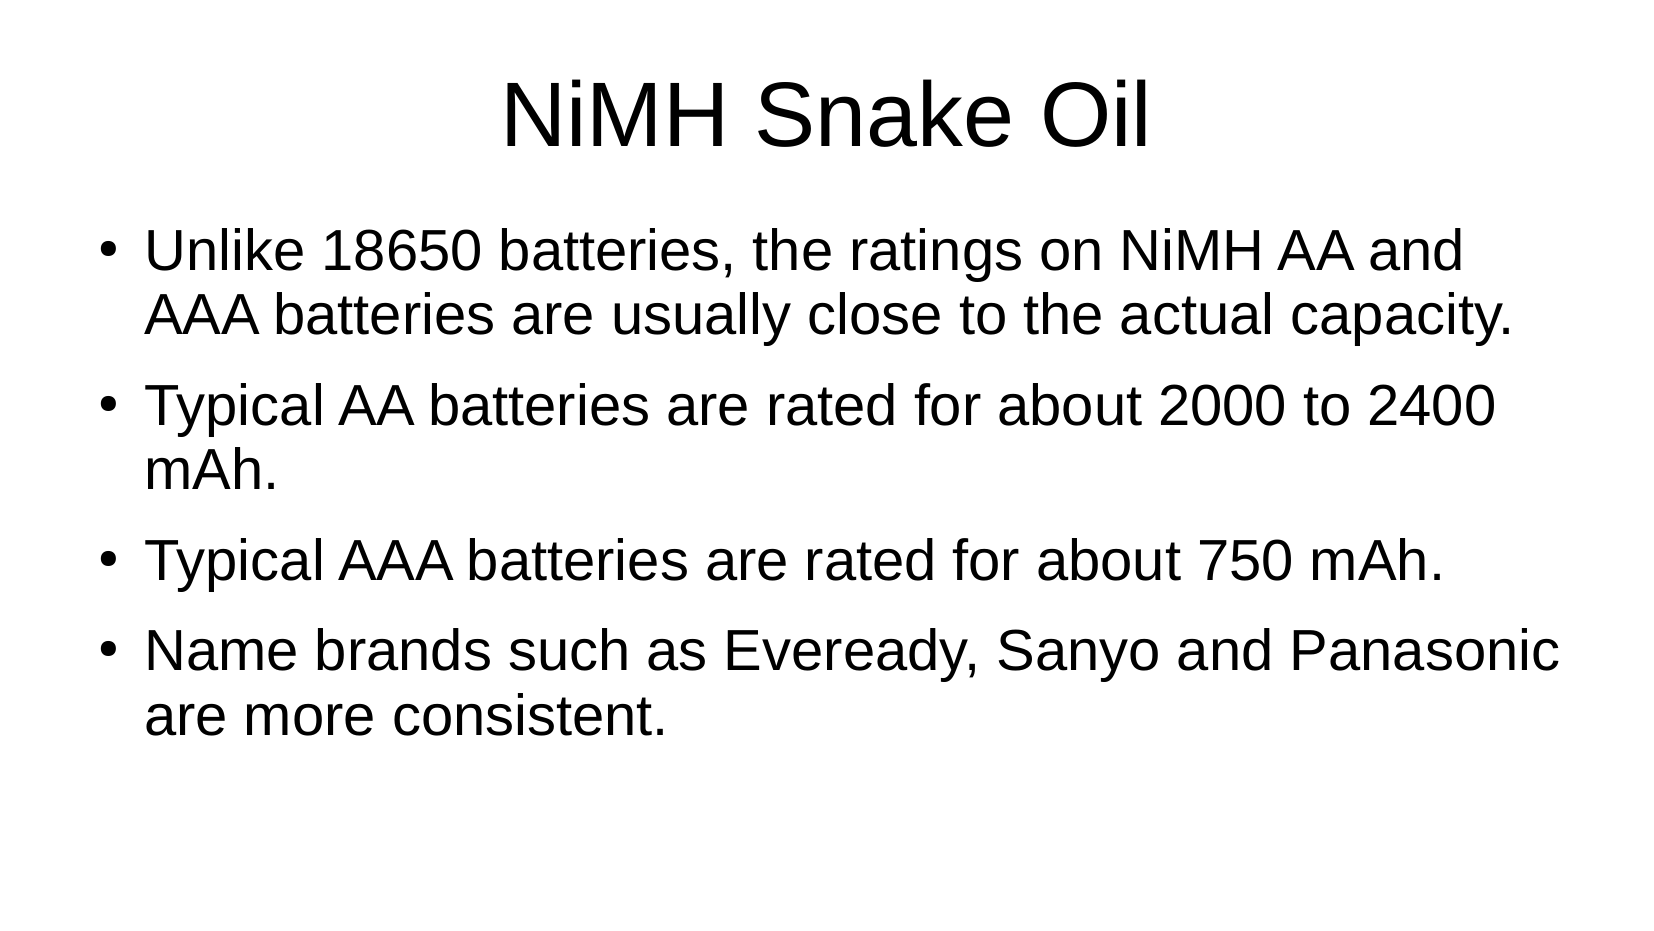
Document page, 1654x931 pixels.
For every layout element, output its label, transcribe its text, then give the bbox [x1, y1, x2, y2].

title NiMH Snake Oil [82, 37, 1571, 193]
list Unlike 18650 batteries, the ratings on NiMH AA and AAA batteries are usually close to the actual capacity. Typical AA batteries are rated for about 2000 to 2400 mAh. Typical AAA batteries are rated for about 750 mAh. Name brands such as Eveready, Sanyo and Panasonic are more consistent. [82, 217, 1571, 758]
